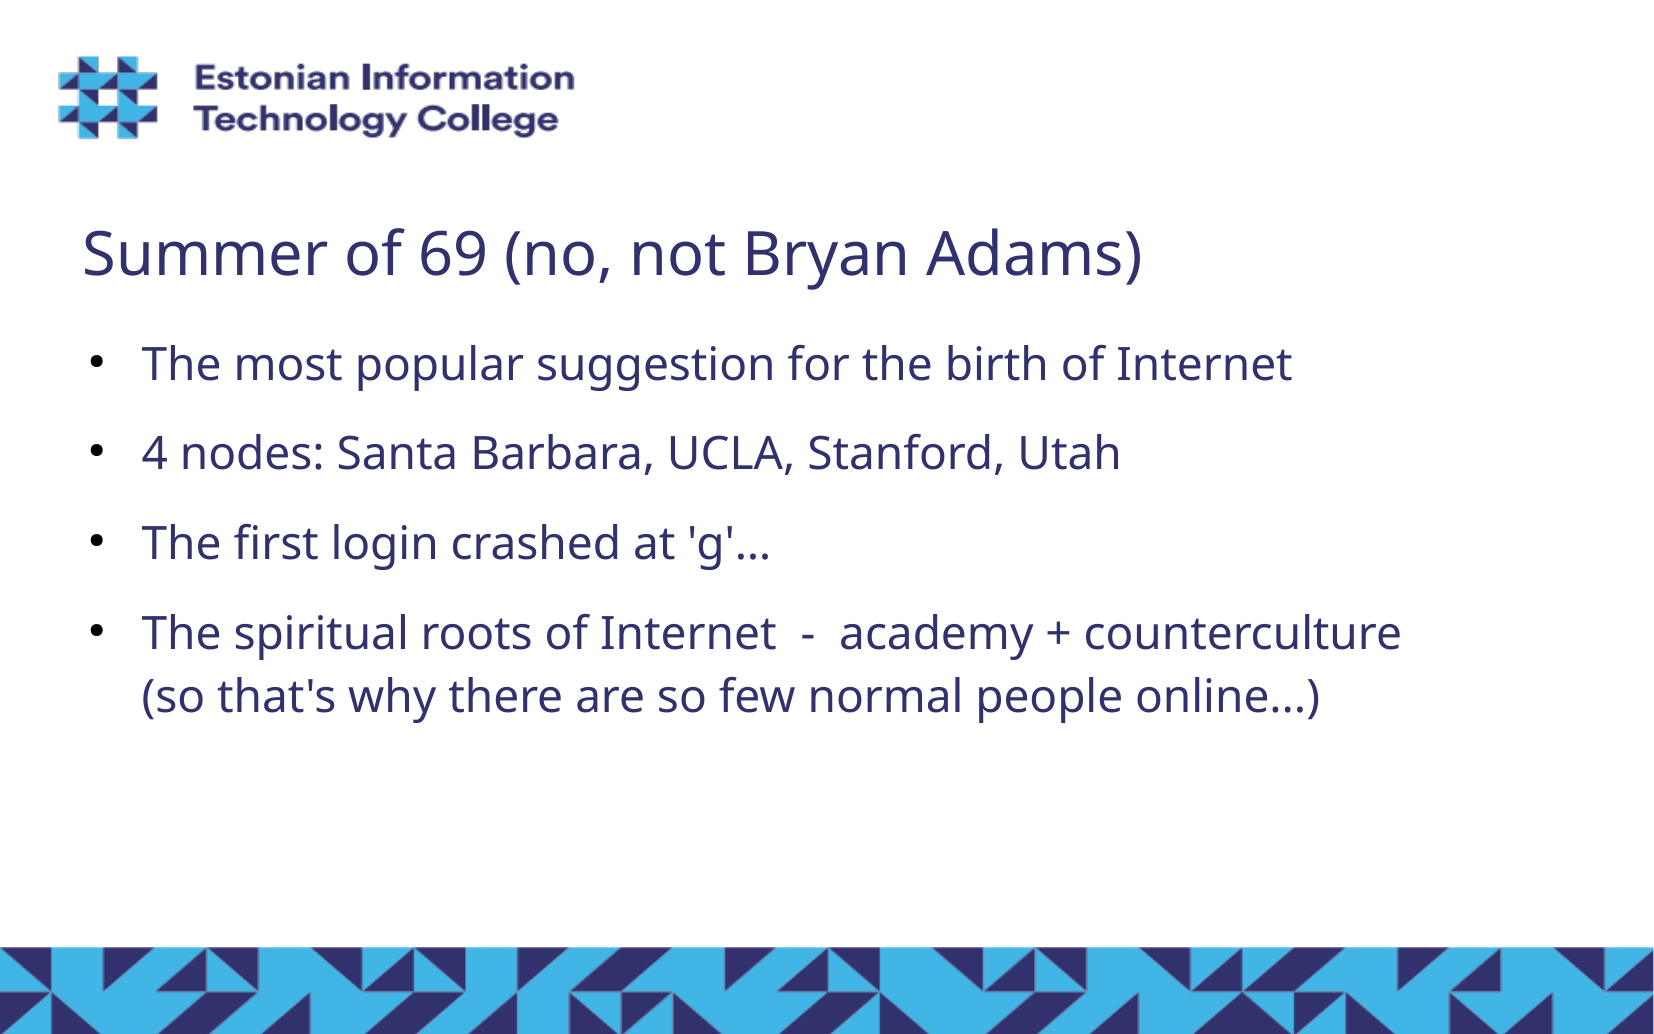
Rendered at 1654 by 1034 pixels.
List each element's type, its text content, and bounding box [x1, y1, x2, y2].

list The most popular suggestion for the birth of Internet 4 nodes: Santa Barbara, UCLA, Stanford, Utah The first login crashed at 'g'… The spiritual roots of Internet - academy + counterculture (so that's why there are so few normal people online...) [70, 330, 1619, 922]
title Summer of 69 (no, not Bryan Adams) [82, 165, 1644, 338]
